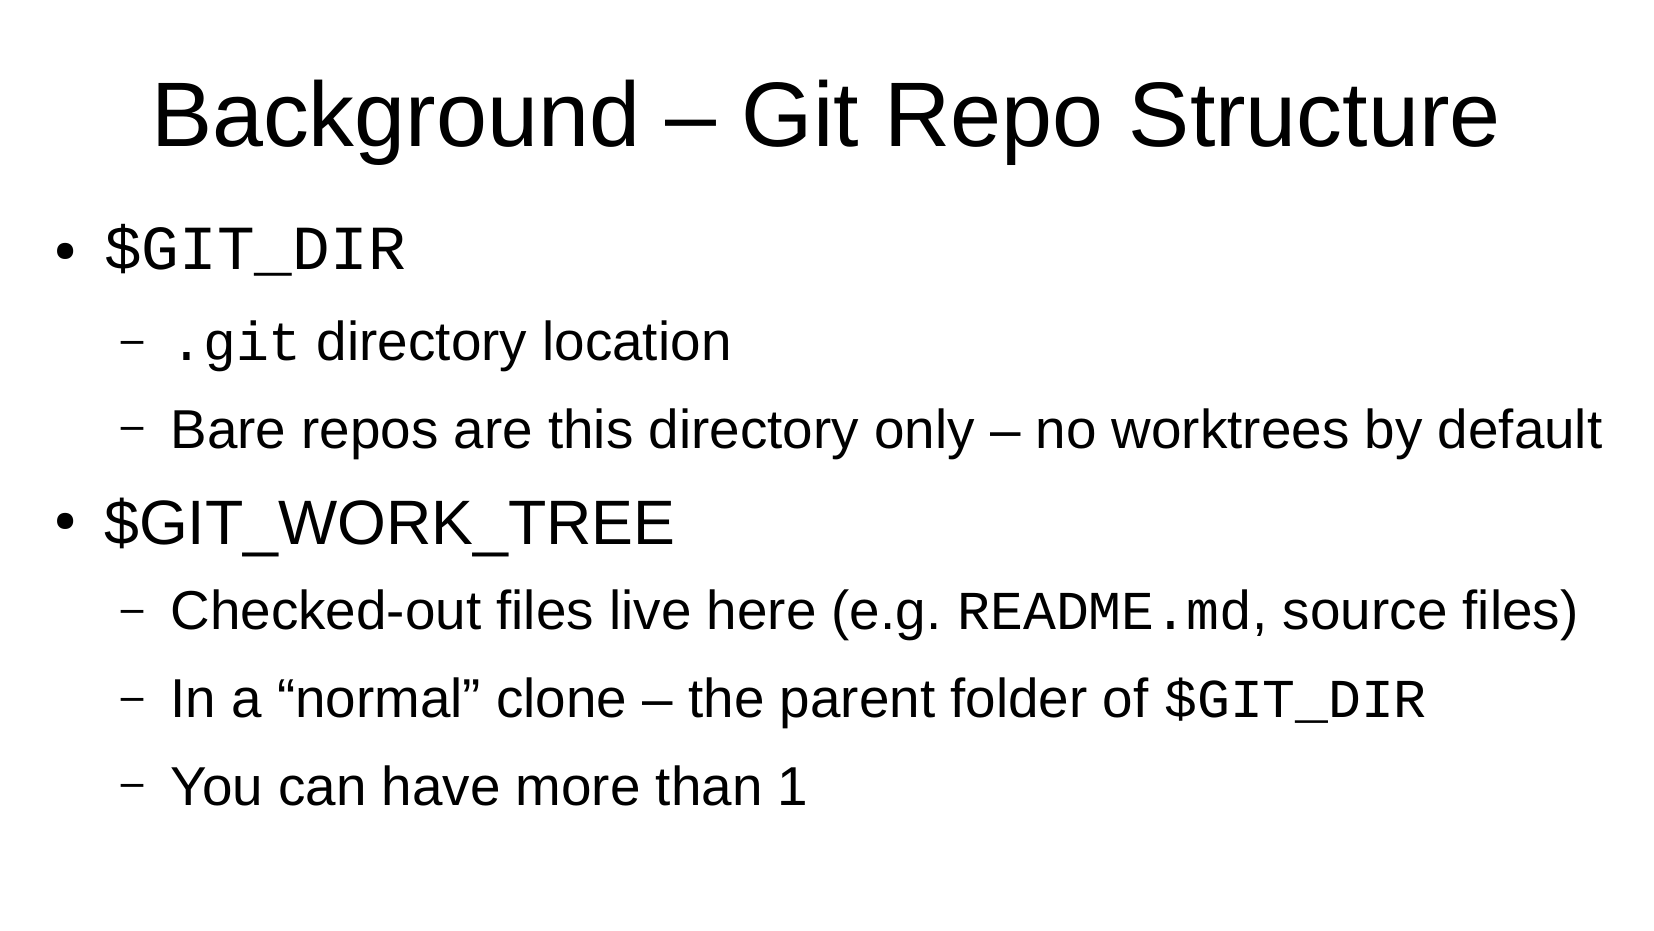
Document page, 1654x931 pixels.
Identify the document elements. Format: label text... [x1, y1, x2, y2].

list $GIT_DIR .git directory location Bare repos are this directory only – no worktrees by default $GIT_WORK_TREE Checked-out files live here (e.g. README.md, source files) In a “normal” clone – the parent folder of $GIT_DIR You can have more than 1 [37, 217, 1613, 901]
title Background – Git Repo Structure [82, 37, 1571, 193]
